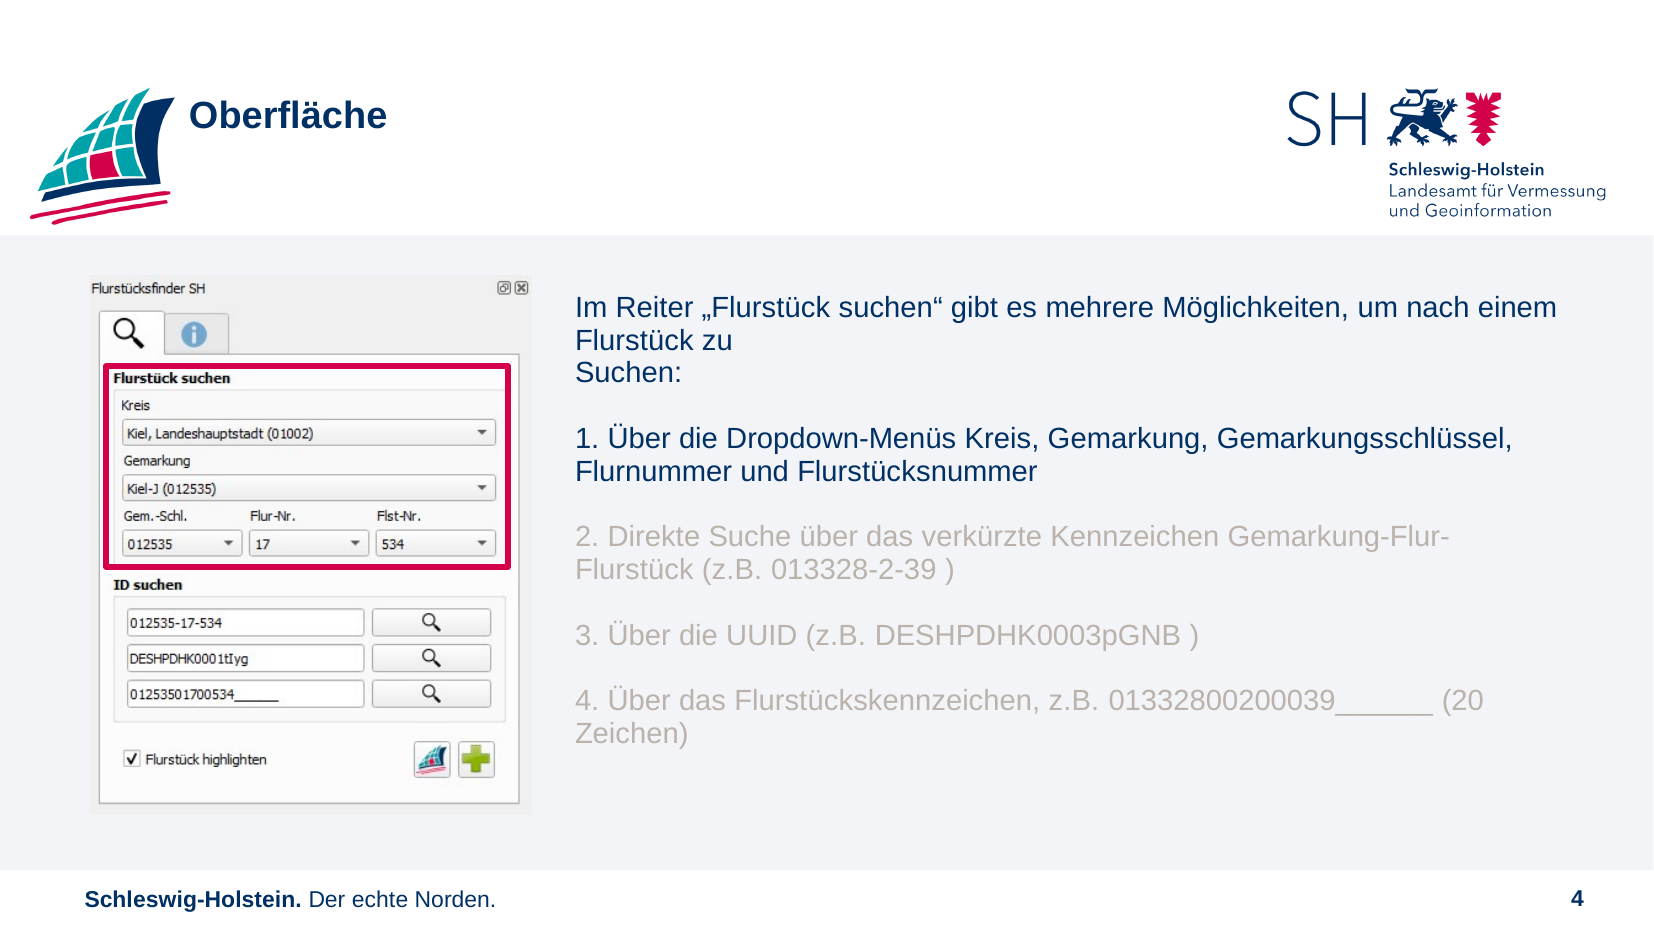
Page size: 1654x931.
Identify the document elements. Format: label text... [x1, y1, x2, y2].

picture [1287, 88, 1607, 220]
picture [89, 275, 532, 815]
text_box Im Reiter „Flurstück suchen“ gibt es mehrere Möglichkeiten, um nach einem Flurstück zu Suchen: 1. Über die Dropdown-Menüs Kreis, Gemarkung, Gemarkungsschlüssel, Flurnummer und Flurstücksnummer 2. Direkte Suche über das verkürzte Kennzeichen Gemarkung-Flur-Flurstück (z.B. 013328-2-39 ) 3. Über die UUID (z.B. DESHPDHK0003pGNB ) 4. Über das Flurstückskennzeichen, z.B. 01332800200039______ (20 Zeichen) [560, 283, 1583, 823]
title Oberfläche [188, 94, 1241, 225]
picture [29, 82, 175, 225]
